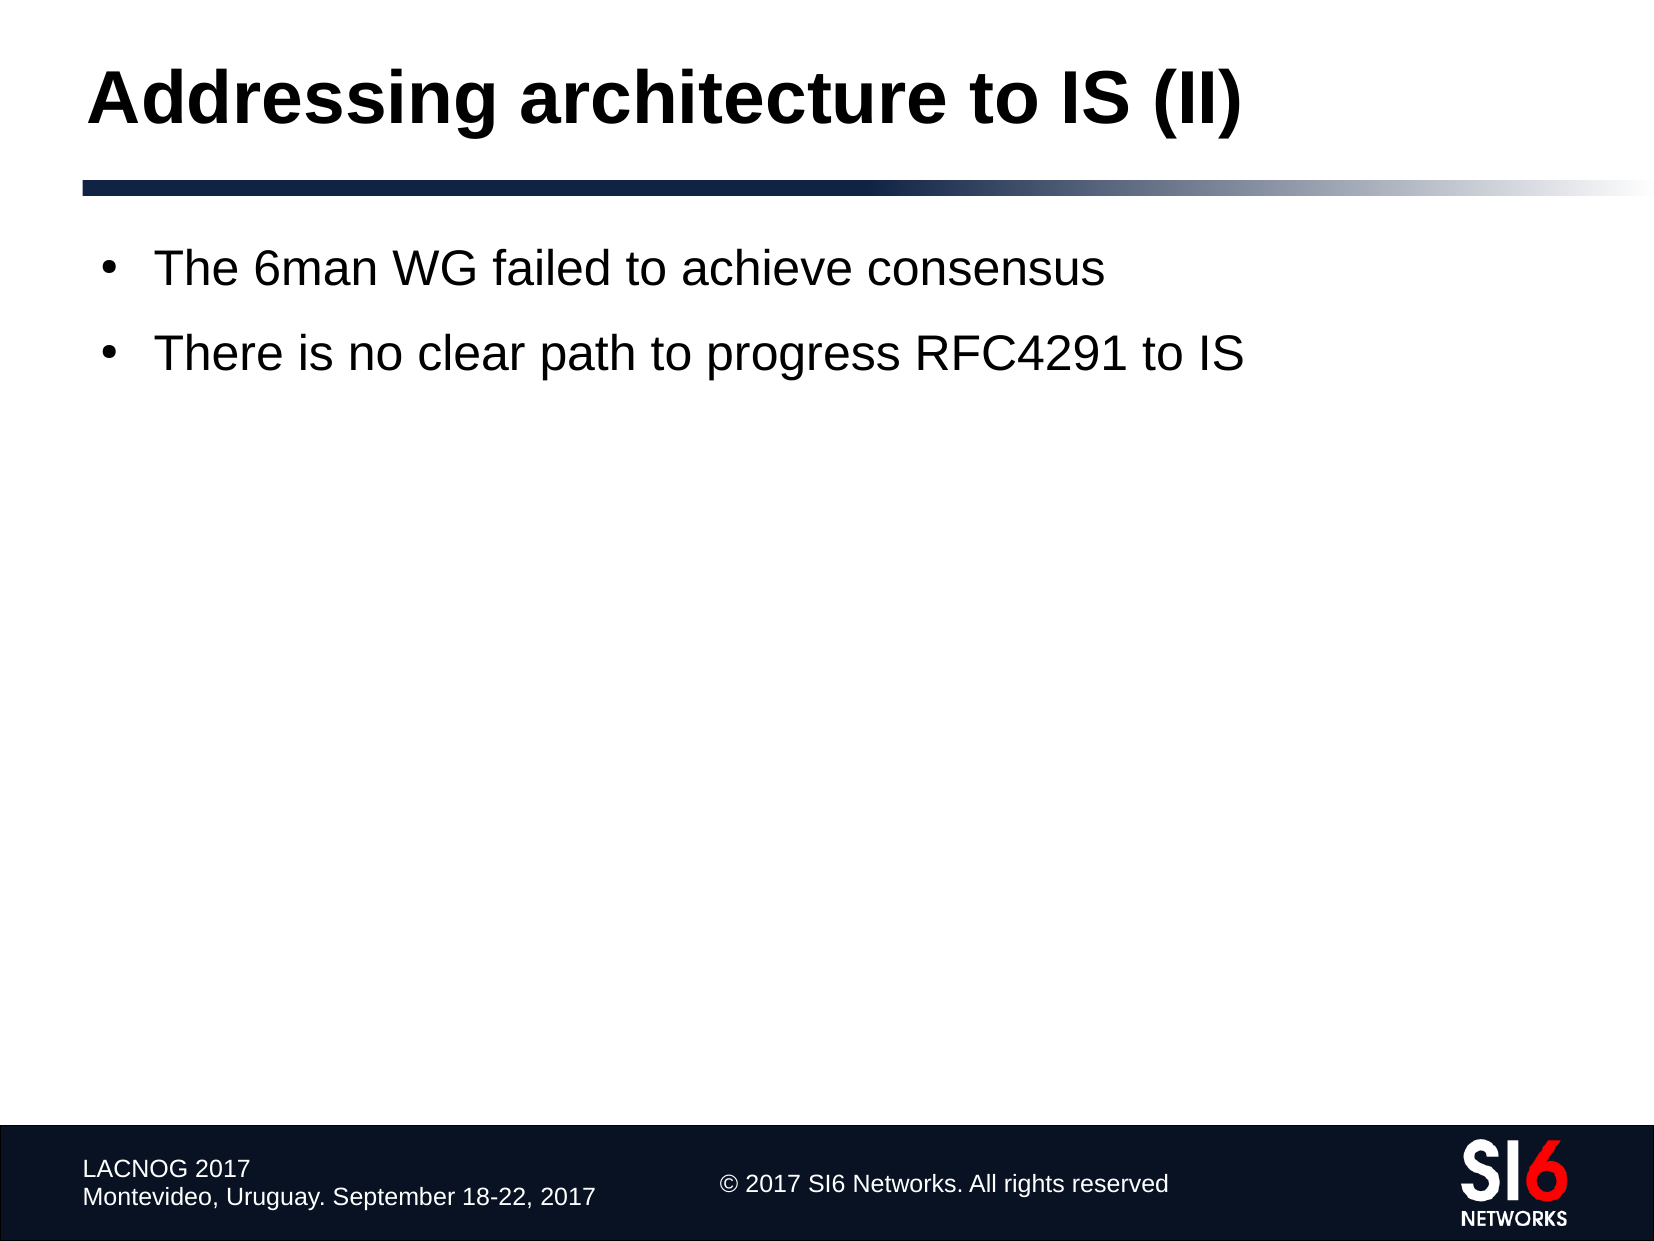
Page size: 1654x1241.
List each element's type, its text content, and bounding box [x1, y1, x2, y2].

picture [1461, 1139, 1567, 1226]
list The 6man WG failed to achieve consensus There is no clear path to progress RFC4291 to IS [82, 240, 1571, 1059]
title Addressing architecture to IS (II) [86, 30, 1576, 166]
